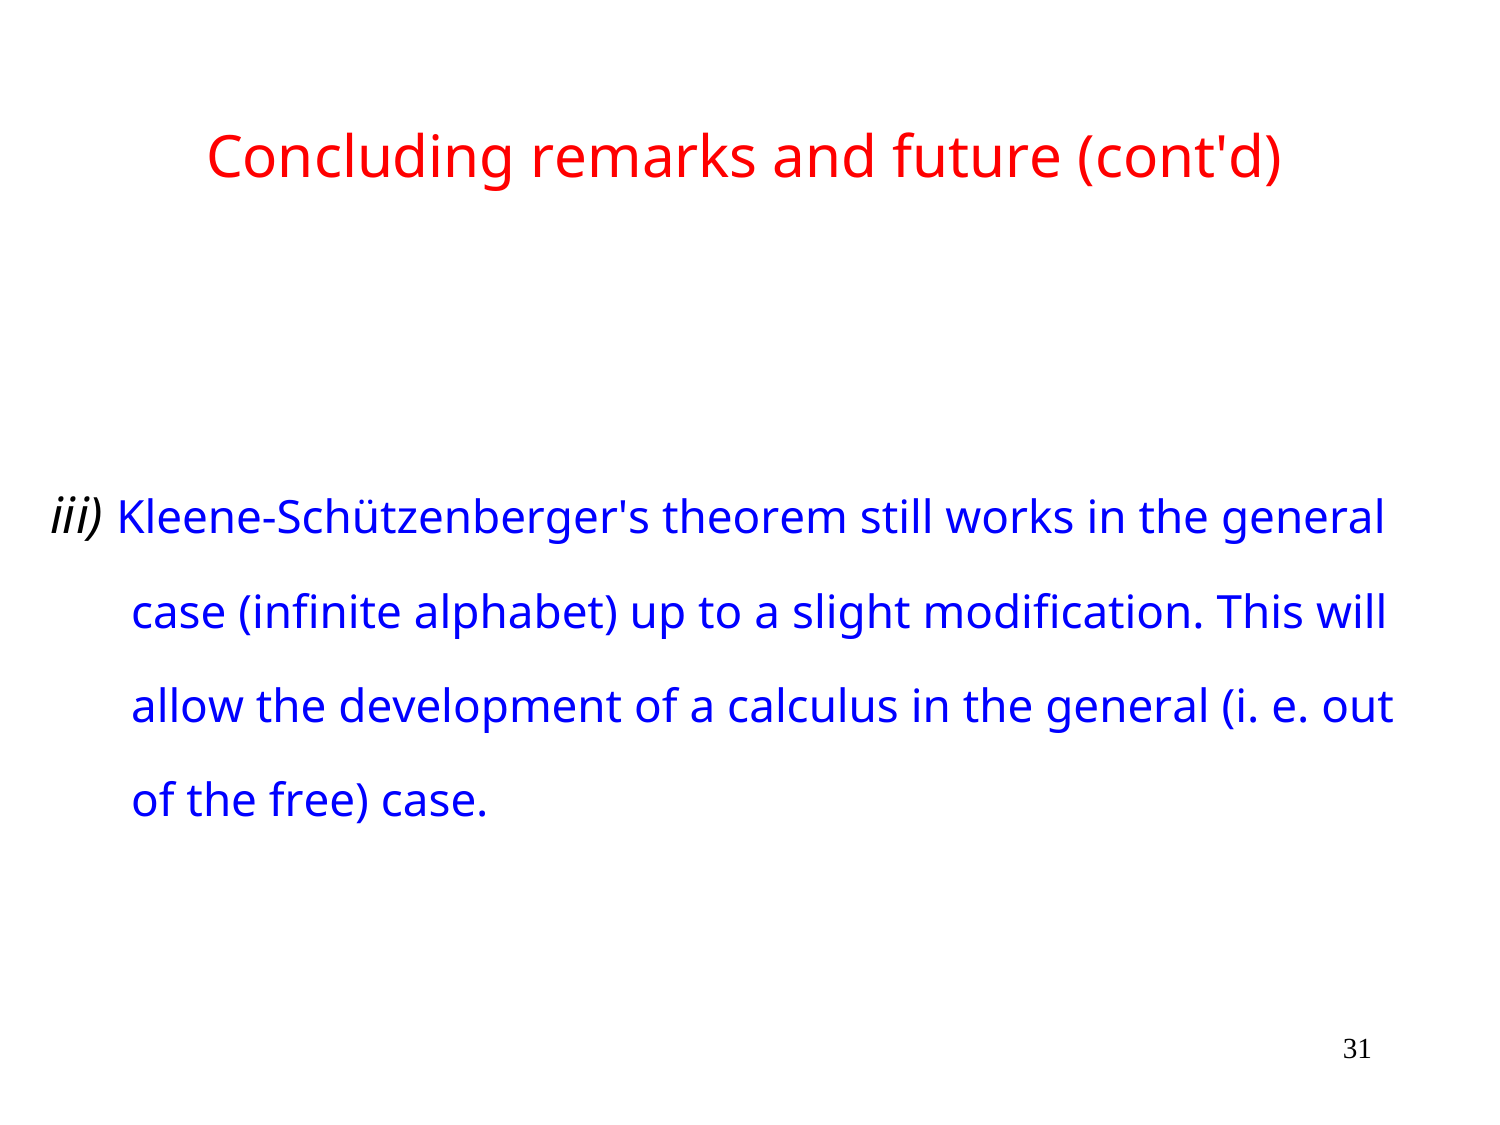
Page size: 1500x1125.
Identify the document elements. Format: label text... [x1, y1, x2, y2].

text_box Concluding remarks and future (cont'd) iii) Kleene-Schützenberger's theorem still works in the general case (infinite alphabet) up to a slight modification. This will allow the development of a calculus in the general (i. e. out of the free) case. [50, 107, 1453, 1037]
